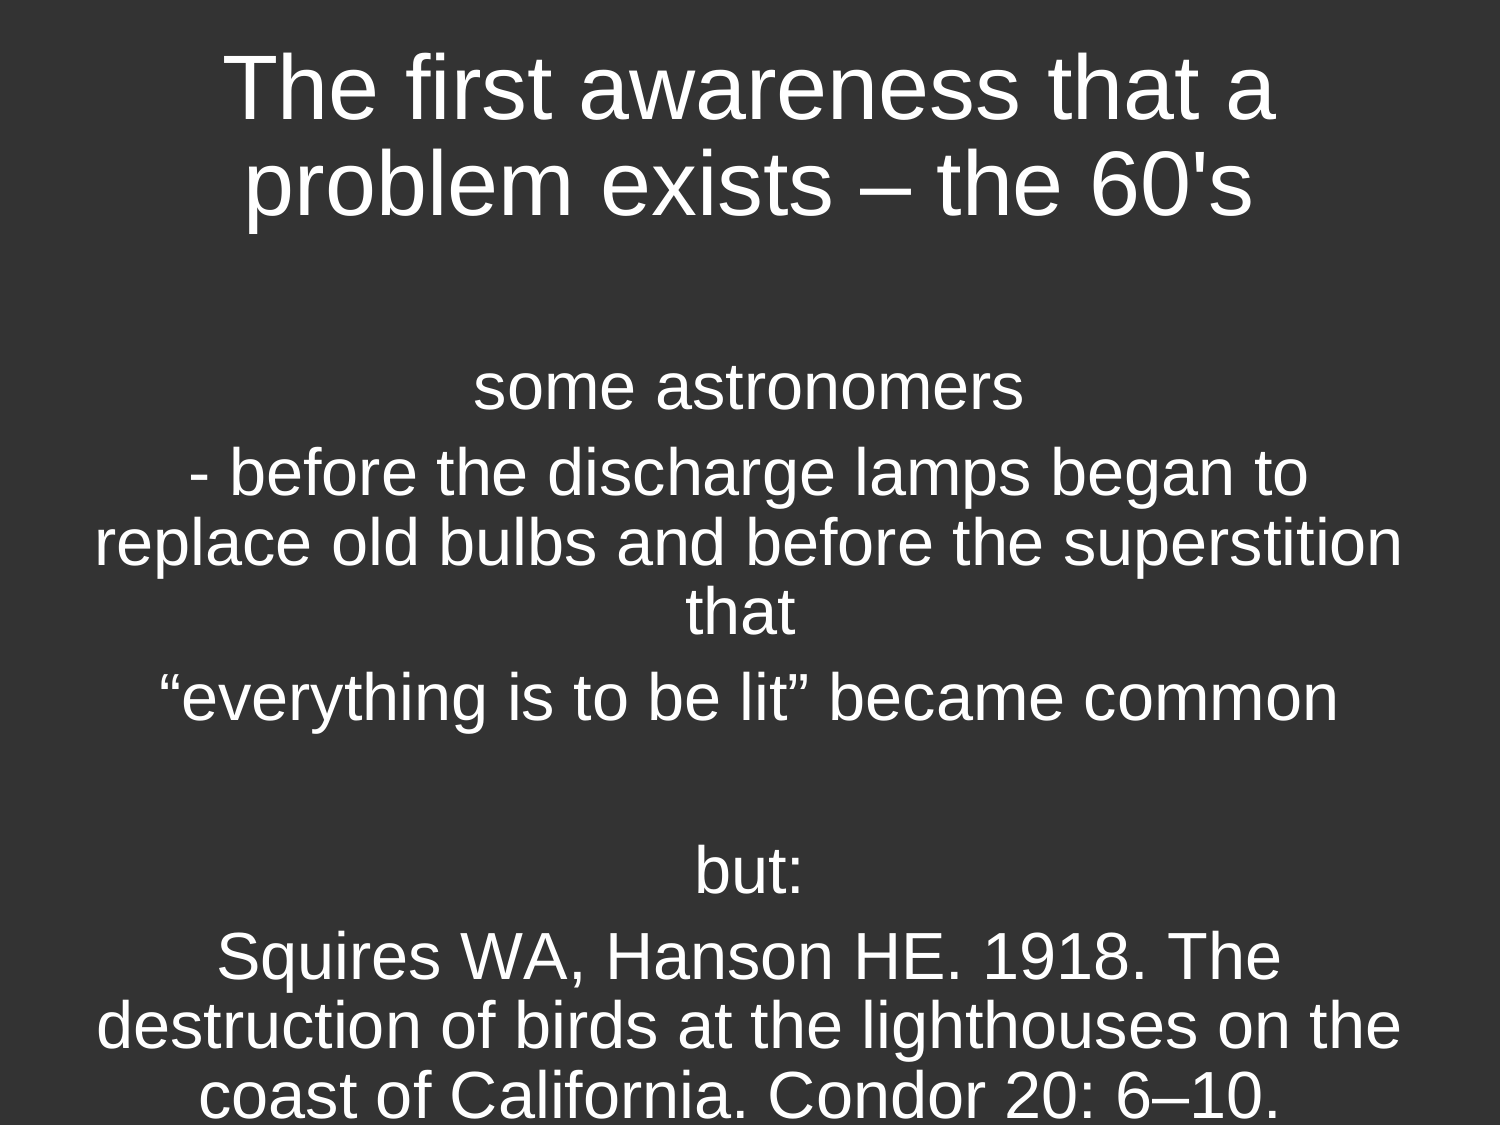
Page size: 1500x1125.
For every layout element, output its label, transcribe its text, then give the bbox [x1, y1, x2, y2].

list some astronomers - before the discharge lamps began to replace old bulbs and before the superstition that “everything is to be lit” became common but: Squires WA, Hanson HE. 1918. The destruction of birds at the lighthouses on the coast of California. Condor 20: 6–10. [75, 262, 1425, 1125]
title The first awareness that a problem exists – the 60's [75, 21, 1425, 257]
